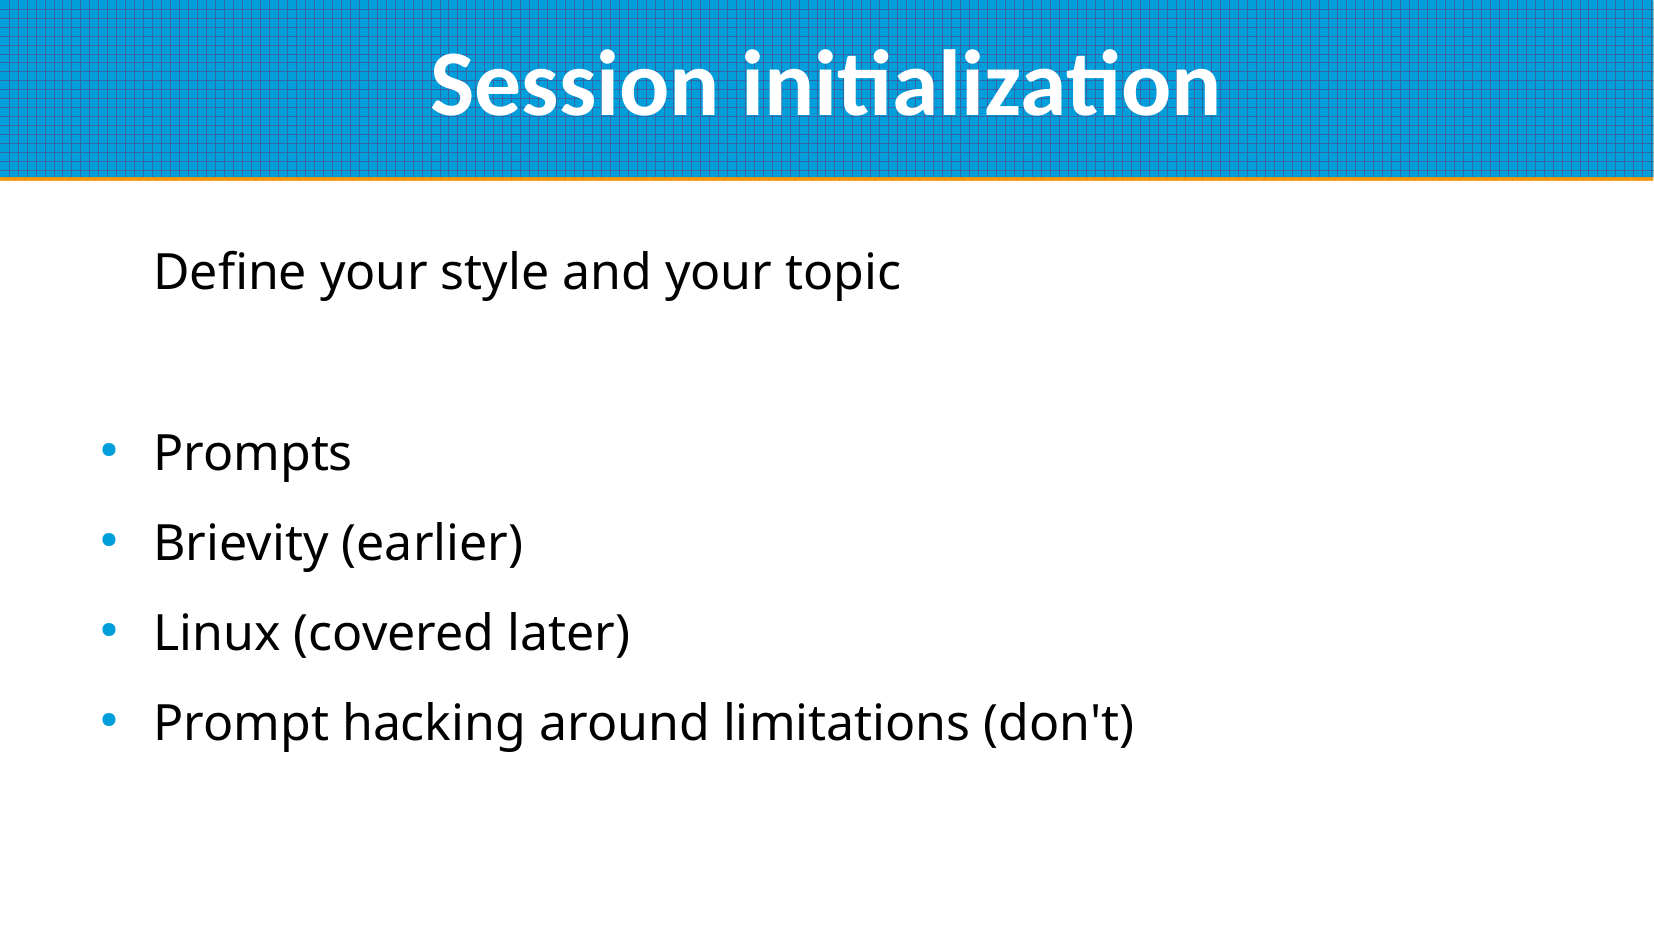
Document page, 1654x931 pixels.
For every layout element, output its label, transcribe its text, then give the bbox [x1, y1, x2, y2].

list Define your style and your topic Prompts Brievity (earlier) Linux (covered later) Prompt hacking around limitations (don't) [82, 236, 1563, 811]
title Session initialization [82, 14, 1571, 171]
